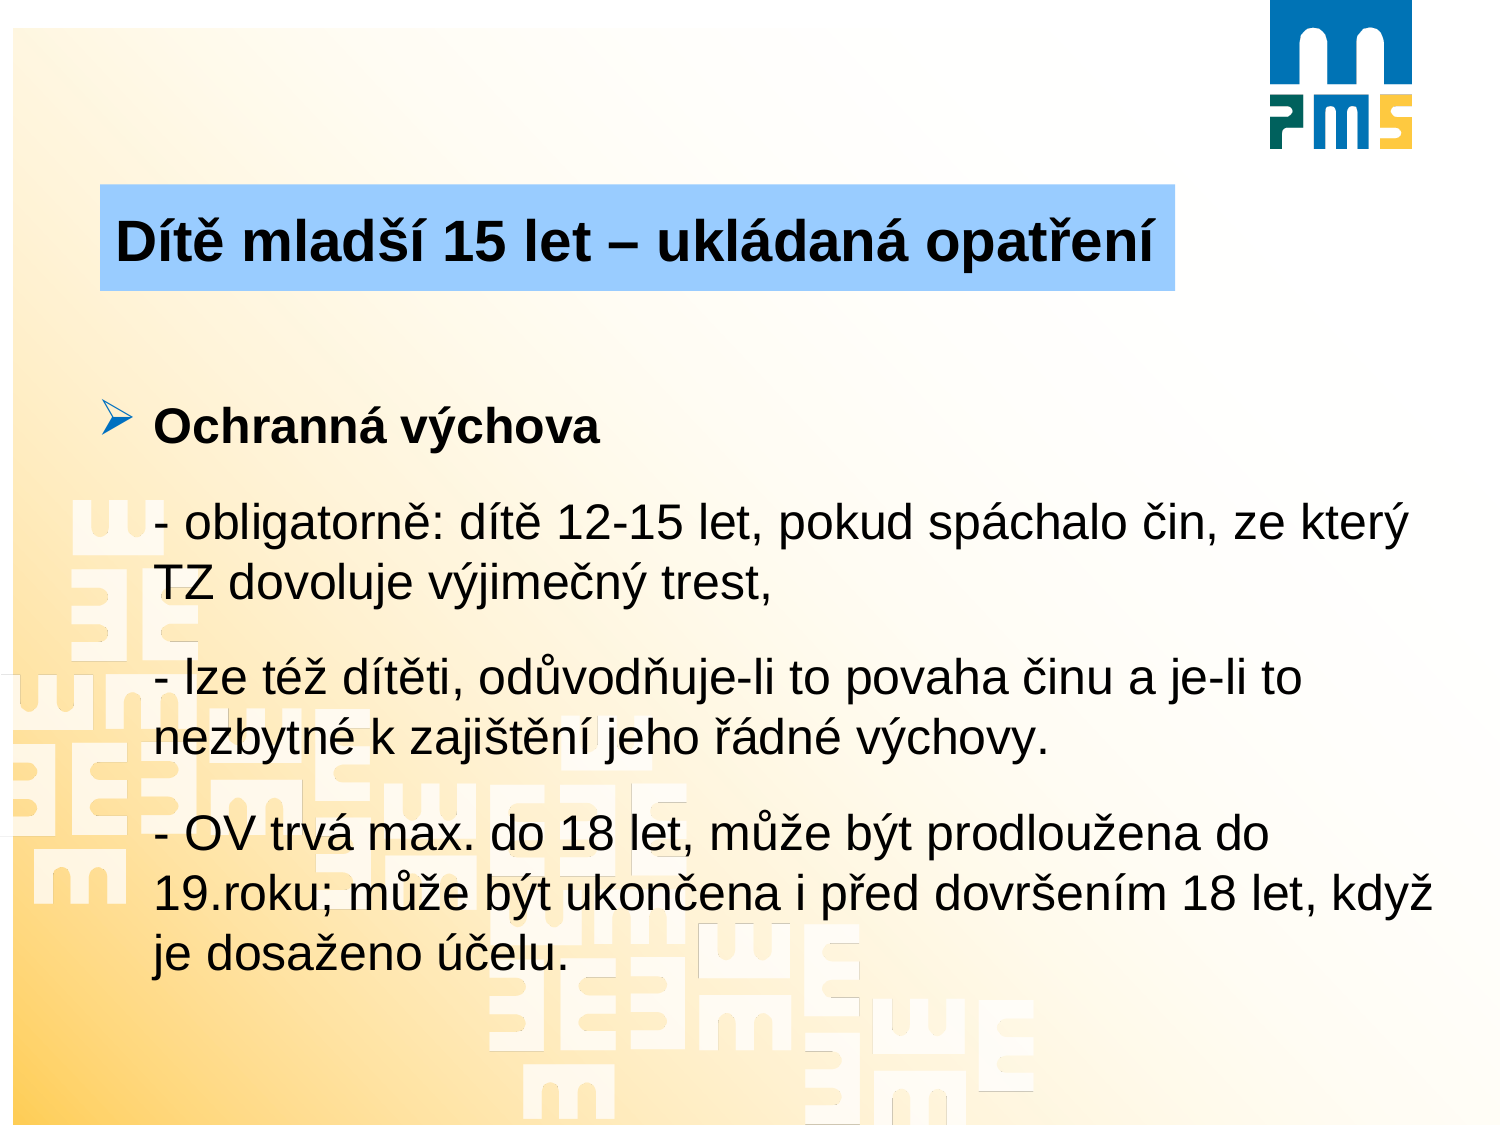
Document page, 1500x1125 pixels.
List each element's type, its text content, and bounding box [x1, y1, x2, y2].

title Dítě mladší 15 let – ukládaná opatření [100, 184, 1176, 290]
picture [0, 0, 1500, 1125]
text_box Ochranná výchova - obligatorně: dítě 12-15 let, pokud spáchalo čin, ze který TZ dovoluje výjimečný trest, - lze též dítěti, odůvodňuje-li to povaha činu a je-li to nezbytné k zajištění jeho řádné výchovy. - OV trvá max. do 18 let, může být prodloužena do 19.roku; může být ukončena i před dovršením 18 let, když je dosaženo účelu. [82, 290, 1477, 1000]
